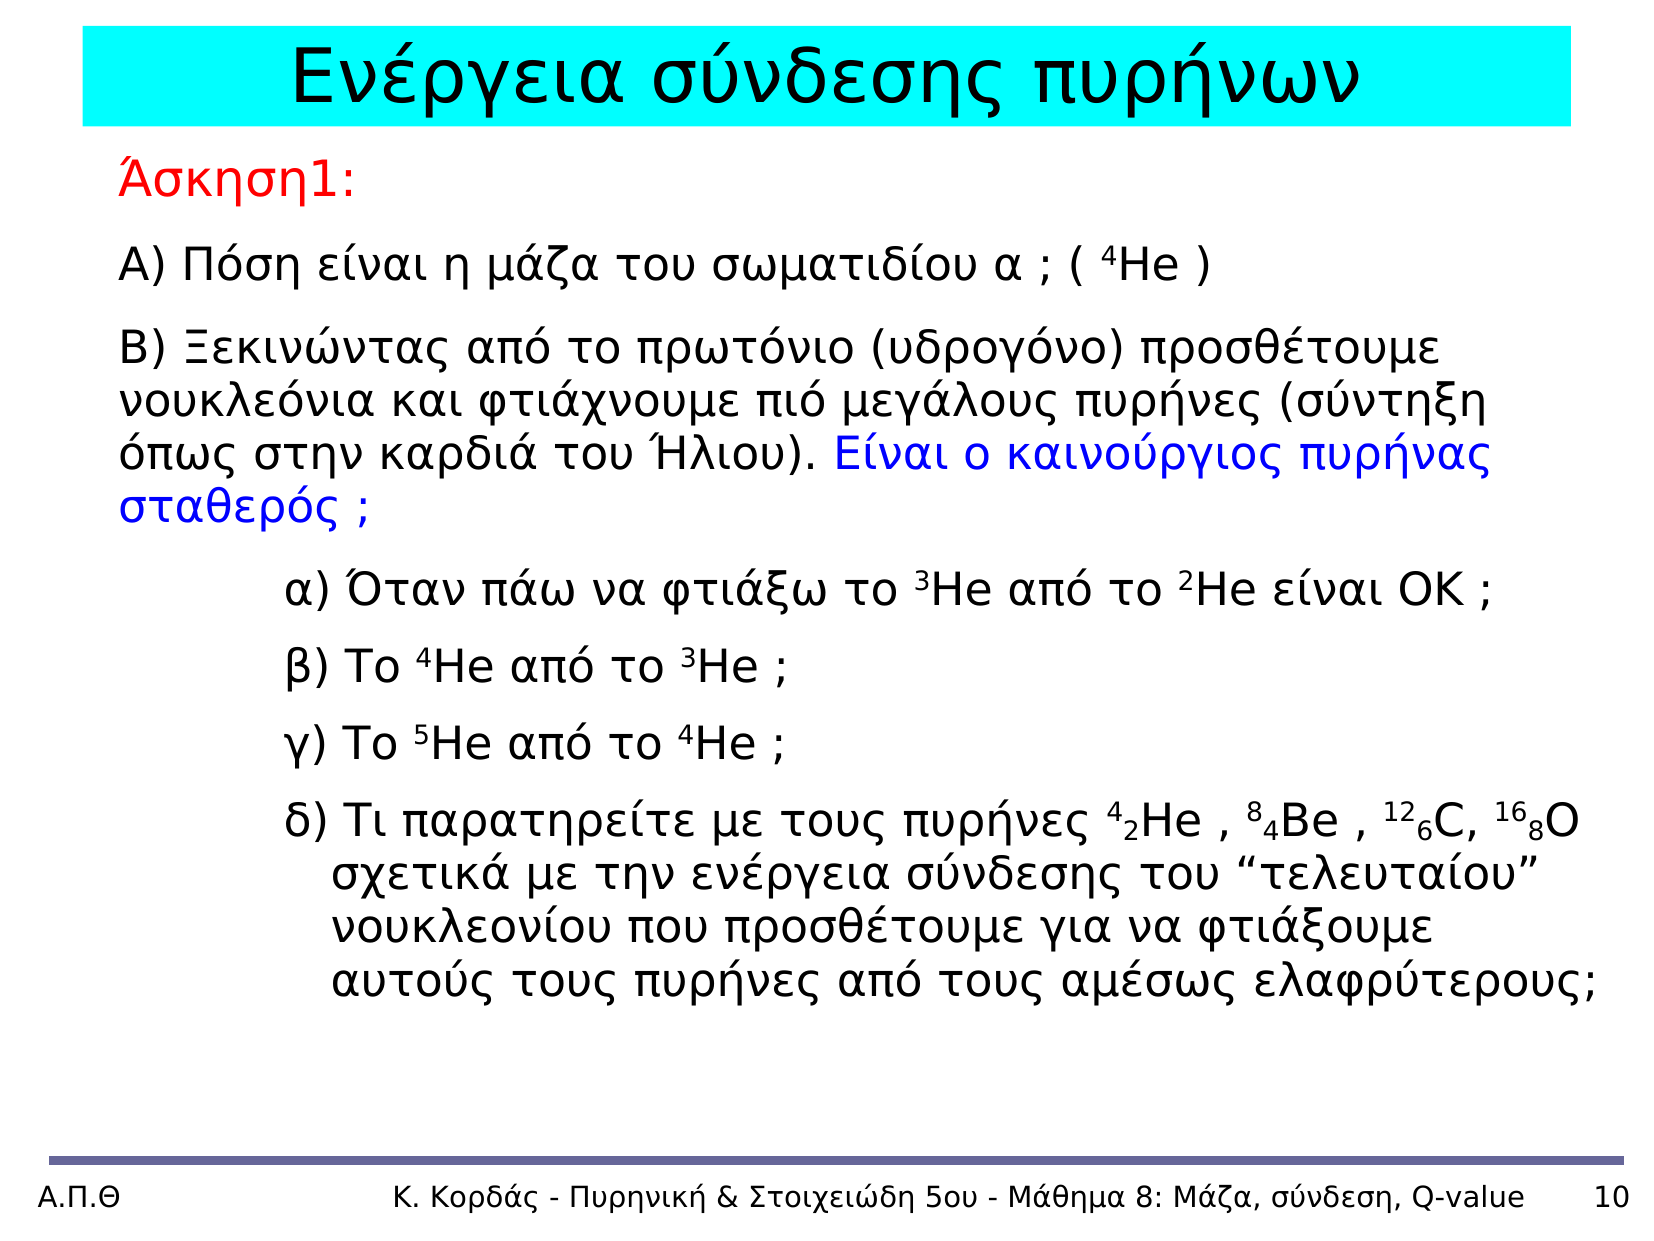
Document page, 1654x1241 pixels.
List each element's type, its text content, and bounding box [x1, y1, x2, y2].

list Άσκηση1: Α) Πόση είναι η μάζα του σωματιδίου α ; ( 4Ηe ) Β) Ξεκινώντας από το πρωτόνιο (υδρογόνο) προσθέτουμε νουκλεόνια και φτιάχνουμε πιό μεγάλους πυρήνες (σύντηξη όπως στην καρδιά του Ήλιου). Είναι ο καινούργιος πυρήνας σταθερός ; α) Όταν πάω να φτιάξω το 3Ηe από το 2Ηe είναι ΟΚ ; β) Το 4Ηe από το 3Ηe ; γ) Το 5Ηe από το 4Ηe ; δ) Τι παρατηρείτε με τους πυρήνες 42Ηe , 84Be , 126C, 168O σχετικά με την ενέργεια σύνδεσης του “τελευταίου” νουκλεονίου που προσθέτουμε για να φτιάξουμε αυτούς τους πυρήνες από τους αμέσως ελαφρύτερους; [47, 150, 1615, 1112]
title Ενέργεια σύνδεσης πυρήνων [82, 25, 1571, 127]
